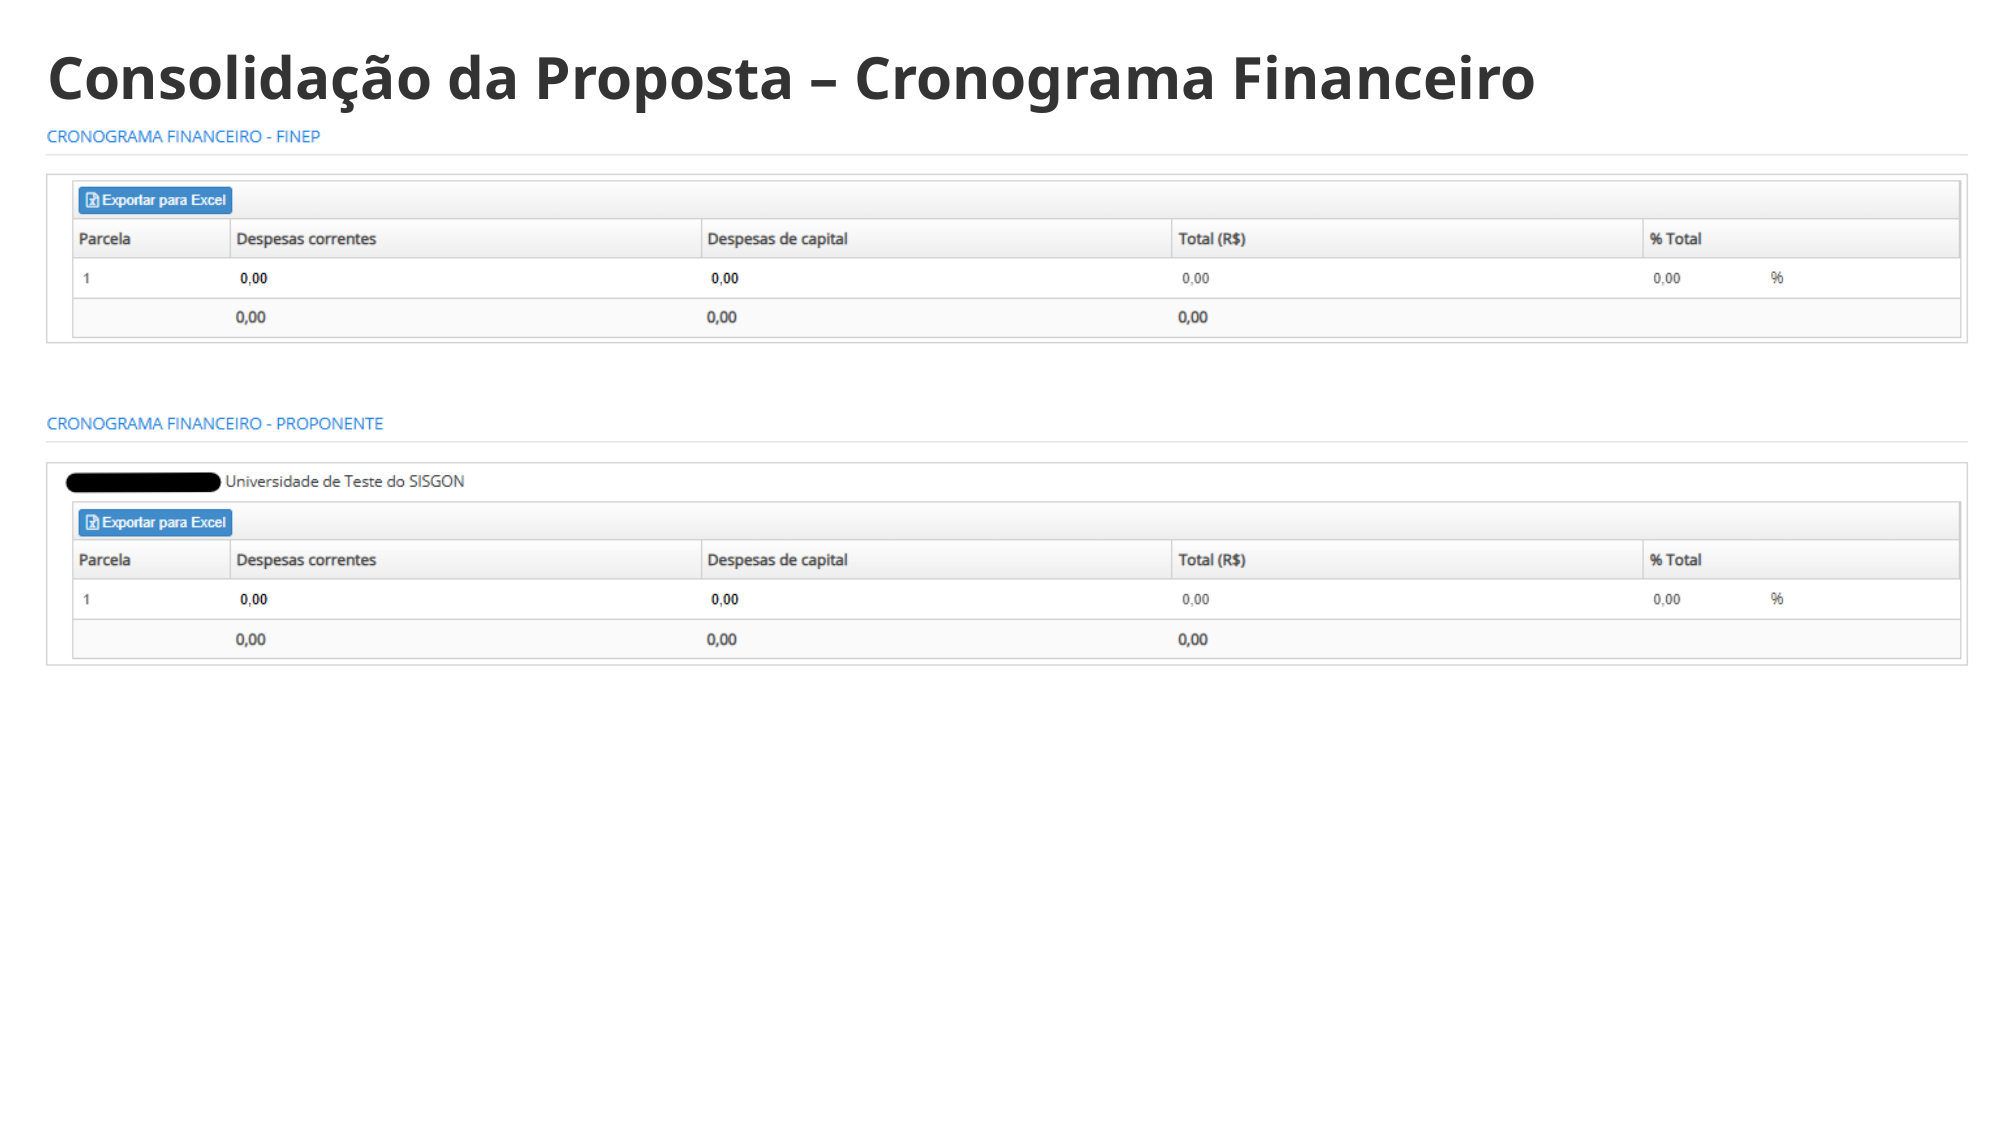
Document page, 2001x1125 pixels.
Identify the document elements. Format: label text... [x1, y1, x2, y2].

picture [41, 119, 1972, 688]
title Consolidação da Proposta – Cronograma Financeiro [32, 29, 1982, 120]
